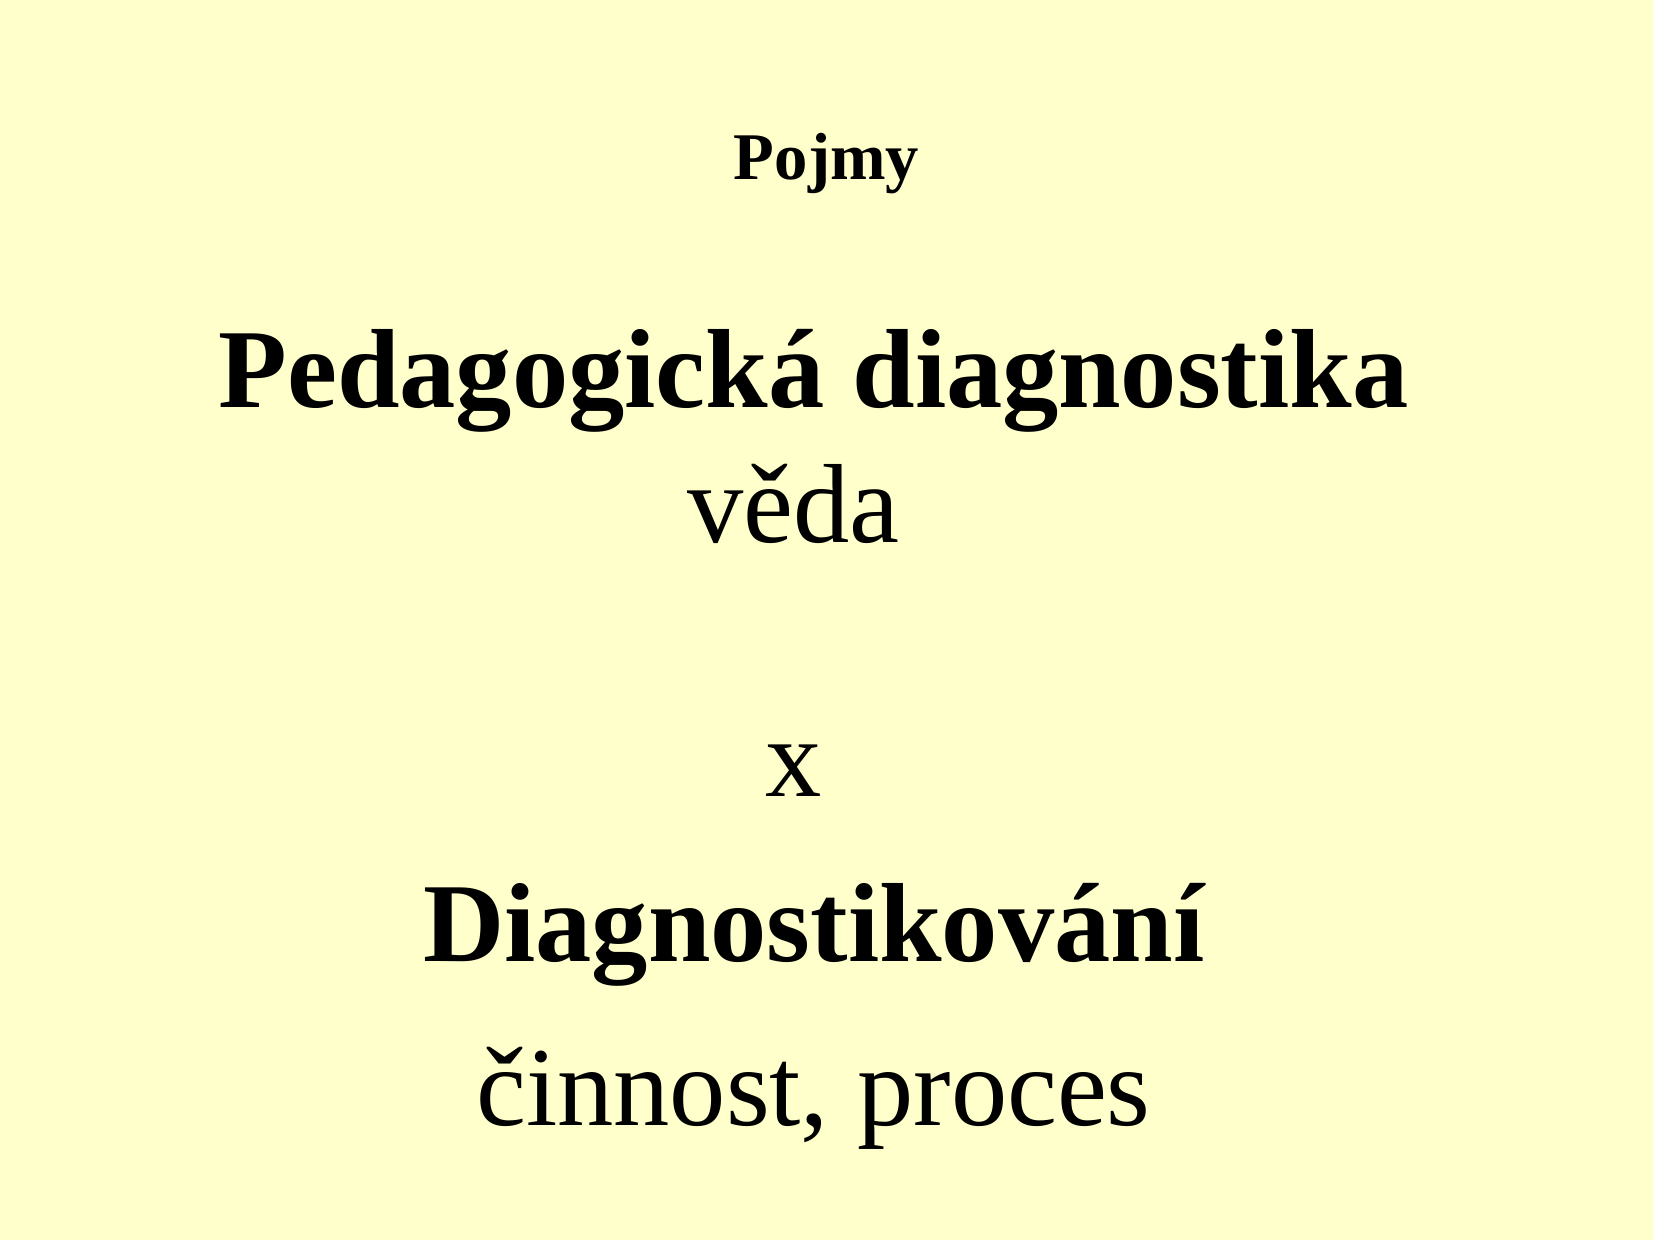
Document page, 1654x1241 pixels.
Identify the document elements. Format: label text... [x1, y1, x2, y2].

list Pedagogická diagnostika věda x Diagnostikování činnost, proces [76, 295, 1565, 1114]
title Pojmy [82, 49, 1571, 257]
